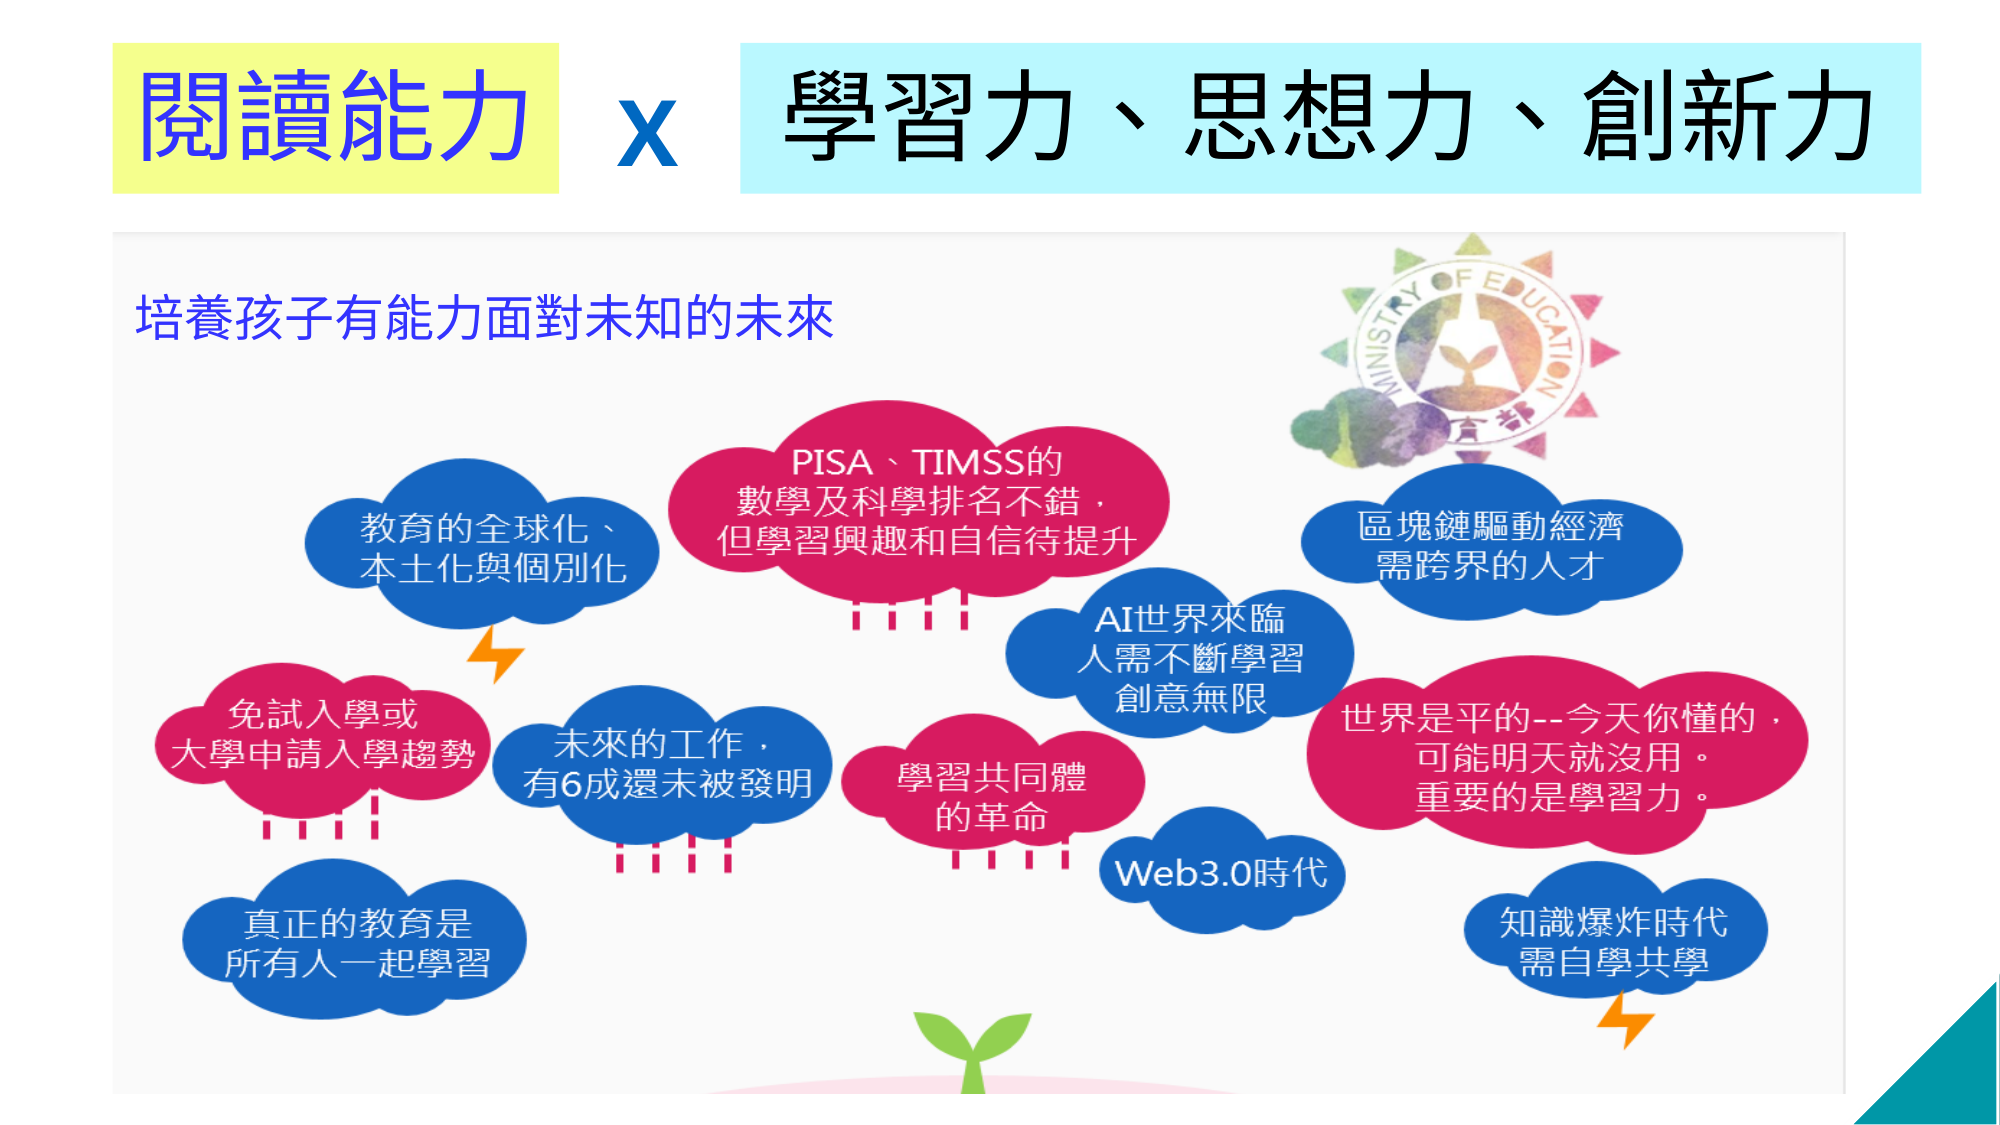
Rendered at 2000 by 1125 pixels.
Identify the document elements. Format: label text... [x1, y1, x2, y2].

picture [112, 232, 1846, 1094]
text_box 學習力、思想力、創新力 [740, 42, 1922, 194]
text_box 培養孩子有能力面對未知的未來 [120, 278, 850, 354]
title 閱讀能力 [112, 42, 560, 194]
text_box [1848, 973, 2000, 1125]
text_box X [575, 59, 721, 191]
